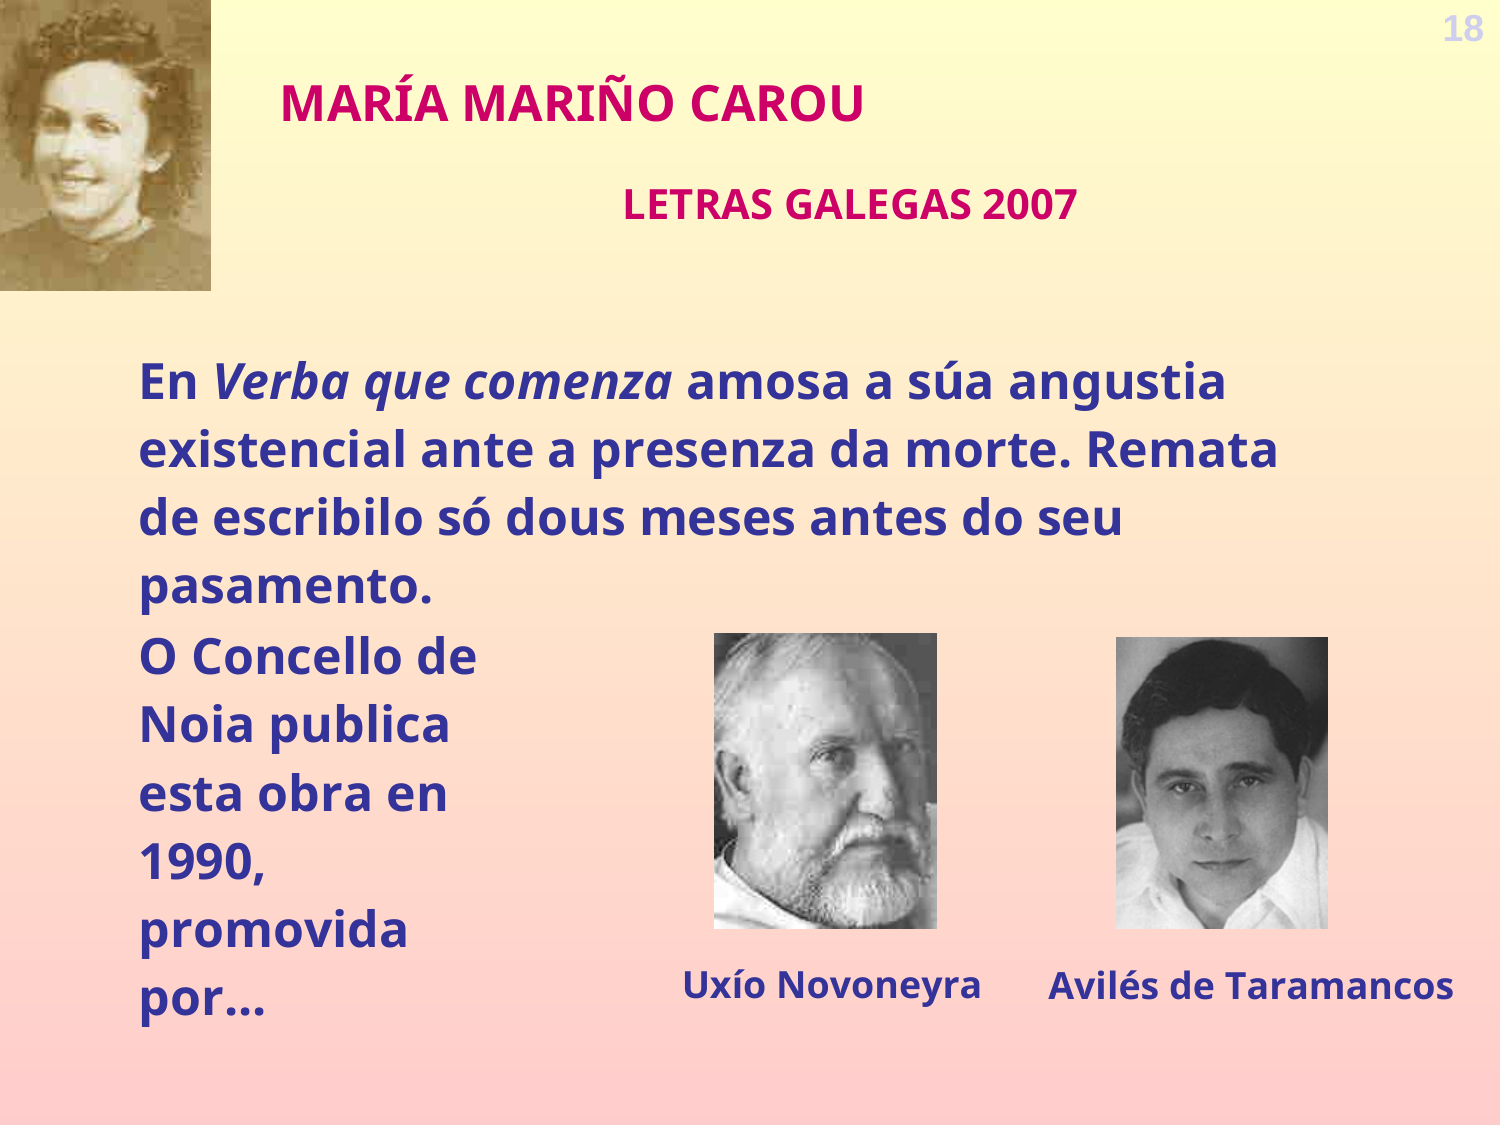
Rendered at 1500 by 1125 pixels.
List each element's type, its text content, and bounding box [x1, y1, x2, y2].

text_box MARÍA MARIÑO CAROU [265, 60, 975, 145]
picture [714, 633, 937, 929]
picture [0, 0, 211, 291]
text_box Avilés de Taramancos [1033, 952, 1477, 1019]
text_box 18 [1427, 0, 1500, 58]
text_box Uxío Novoneyra [667, 950, 1022, 1017]
text_box O Concello de Noia publica esta obra en 1990, promovida por... [123, 613, 514, 1039]
text_box LETRAS GALEGAS 2007 [608, 166, 1247, 240]
picture [1116, 637, 1328, 929]
text_box En Verba que comenza amosa a súa angustia existencial ante a presenza da morte. Remata de escribilo só dous meses antes do seu pasamento. [123, 337, 1365, 627]
